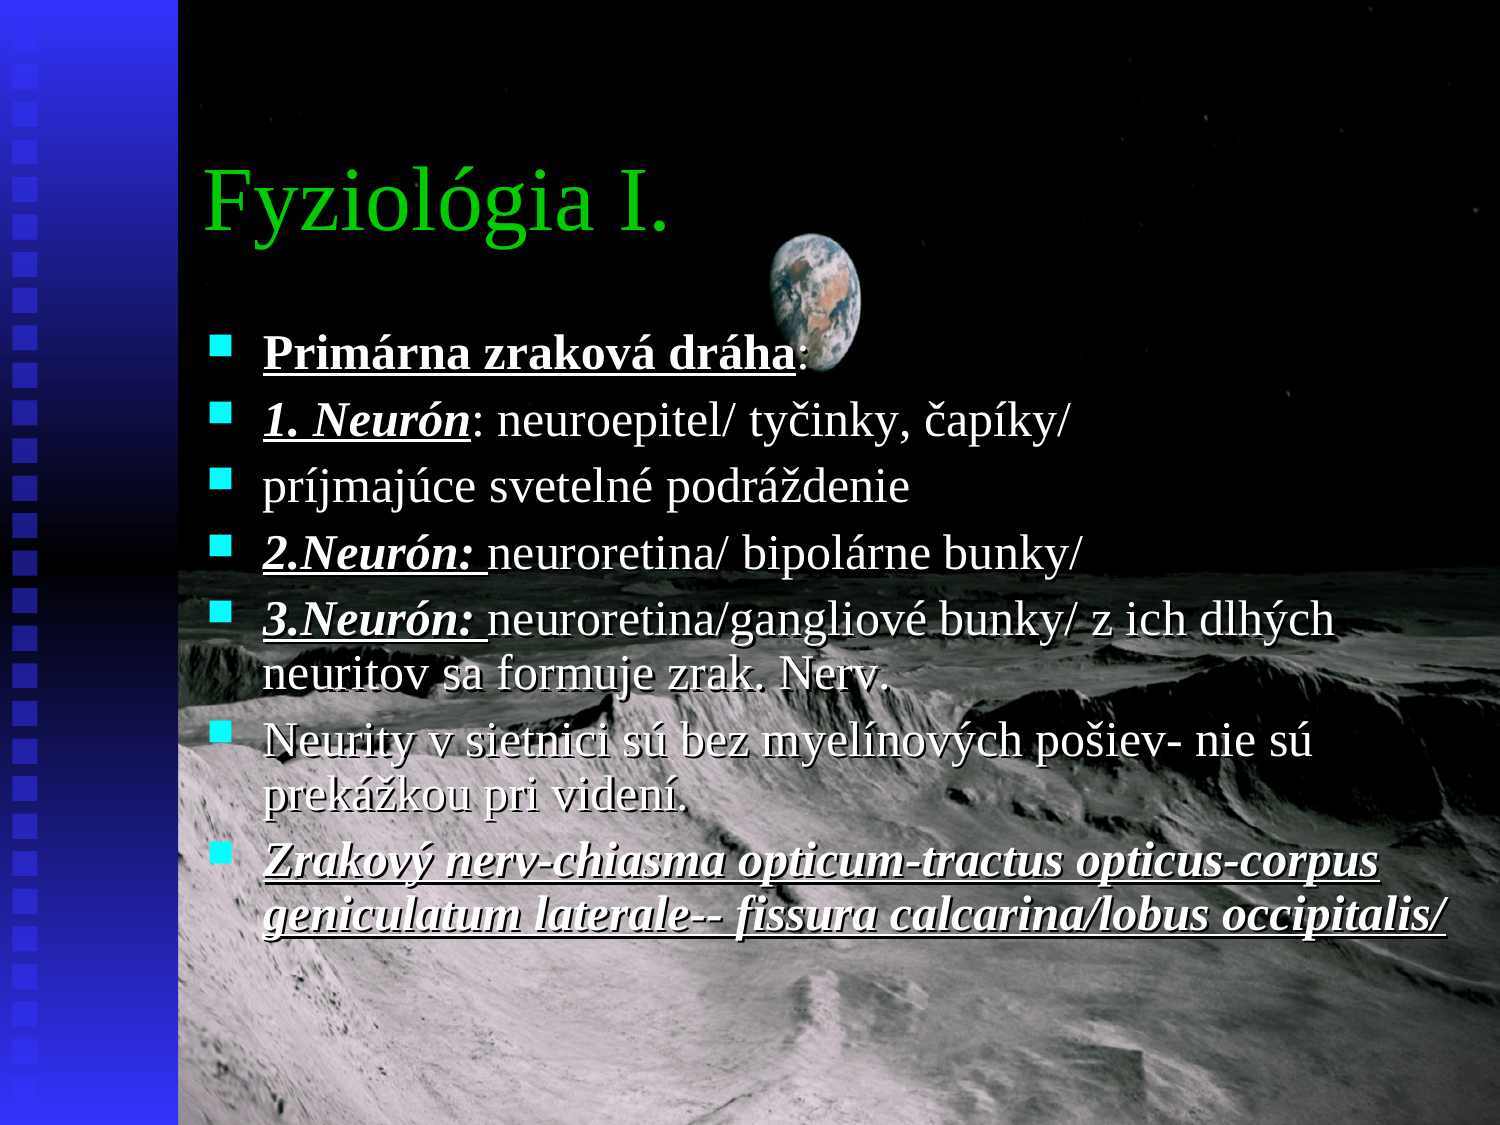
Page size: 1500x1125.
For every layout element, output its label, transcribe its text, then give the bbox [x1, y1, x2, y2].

list Primárna zraková dráha: 1. Neurón: neuroepitel/ tyčinky, čapíky/ príjmajúce svetelné podráždenie 2.Neurón: neuroretina/ bipolárne bunky/ 3.Neurón: neuroretina/gangliové bunky/ z ich dlhých neuritov sa formuje zrak. Nerv. Neurity v sietnici sú bez myelínových pošiev- nie sú prekážkou pri videní. Zrakový nerv-chiasma opticum-tractus opticus-corpus geniculatum laterale-- fissura calcarina/lobus occipitalis/ [191, 319, 1467, 995]
title Fyziológia I. [187, 99, 1463, 288]
picture [0, 0, 1500, 1125]
